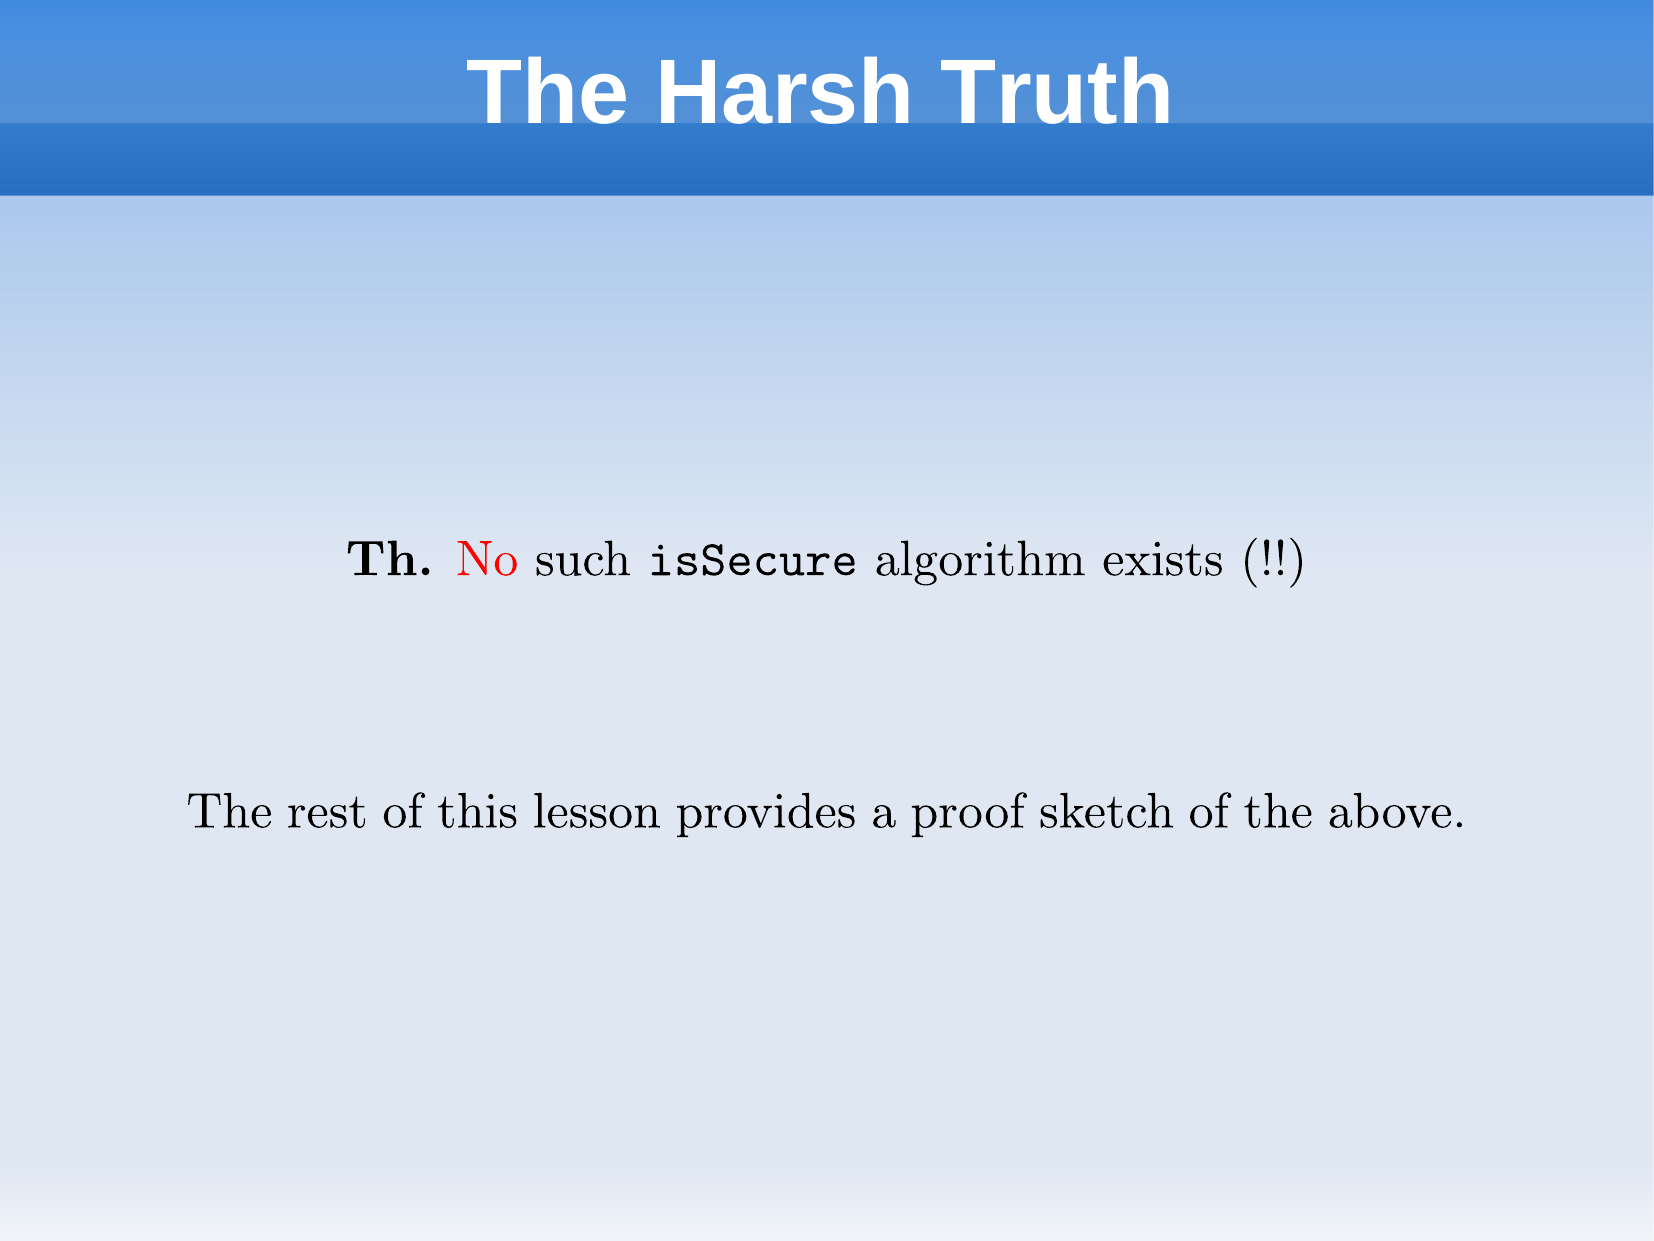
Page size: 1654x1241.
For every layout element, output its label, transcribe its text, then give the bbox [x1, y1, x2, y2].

picture [0, 0, 1654, 1241]
title The Harsh Truth [76, 0, 1565, 188]
